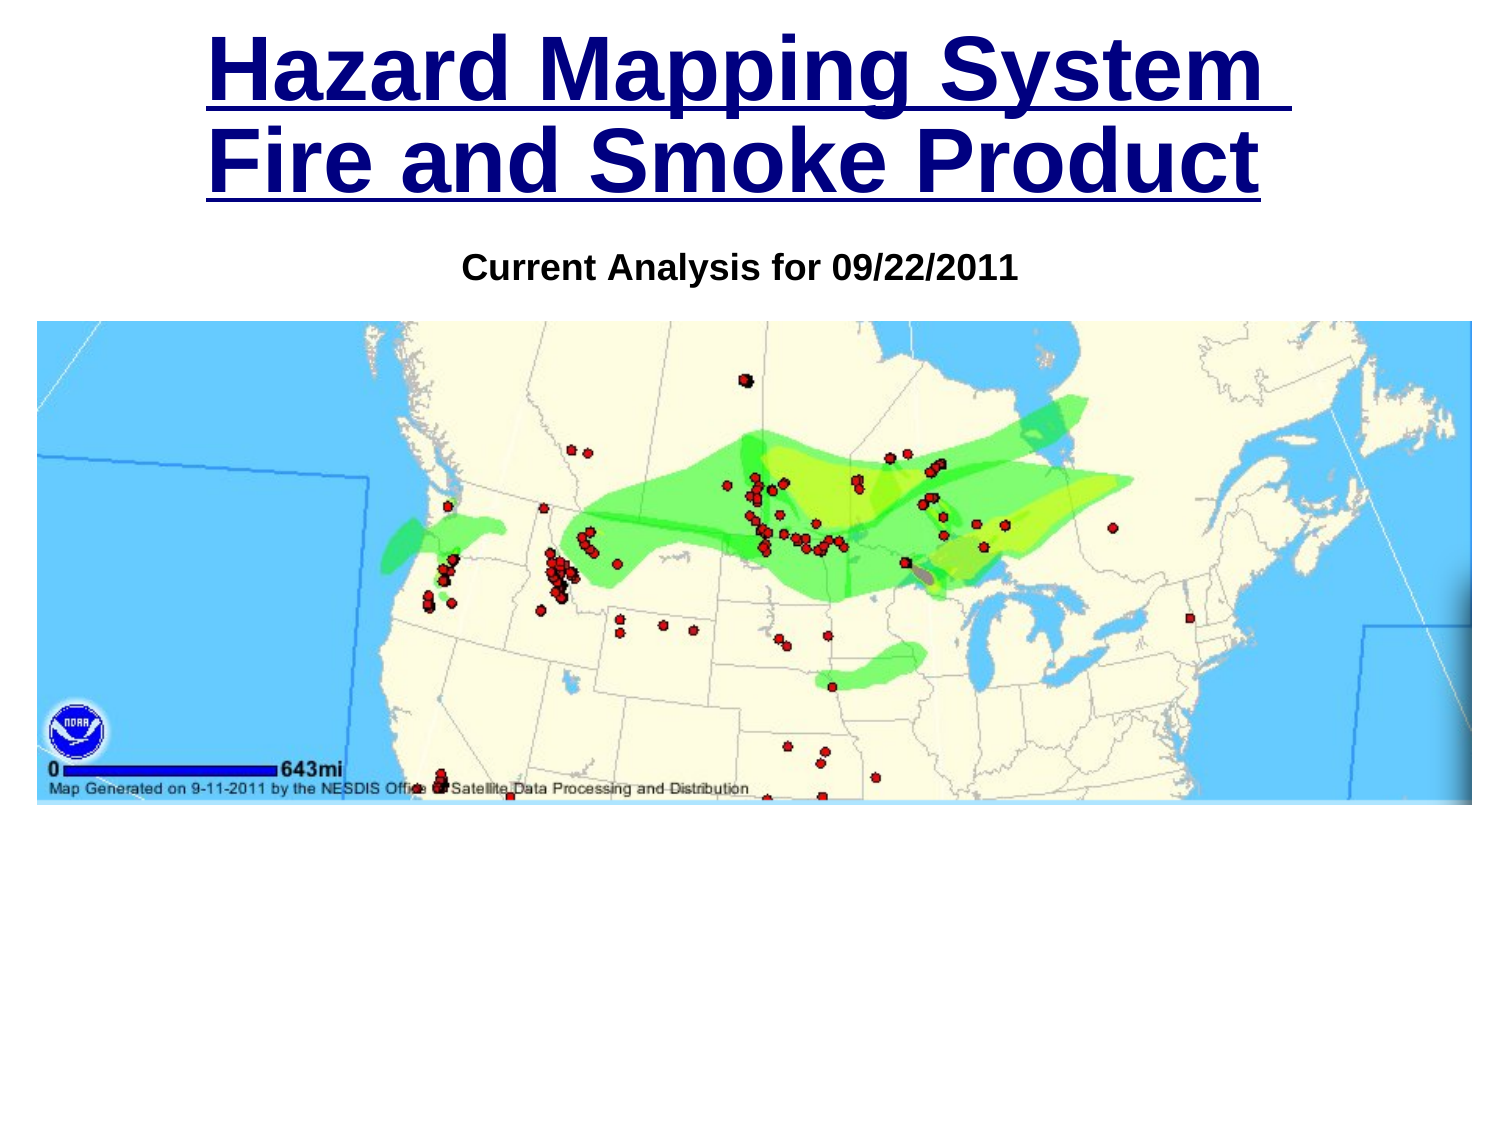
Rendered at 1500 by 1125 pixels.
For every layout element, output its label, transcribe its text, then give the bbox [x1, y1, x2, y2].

picture [37, 321, 1472, 805]
text_box Hazard Mapping System Fire and Smoke Product [191, 1, 1311, 245]
text_box Current Analysis for 09/22/2011 [75, 235, 1406, 297]
